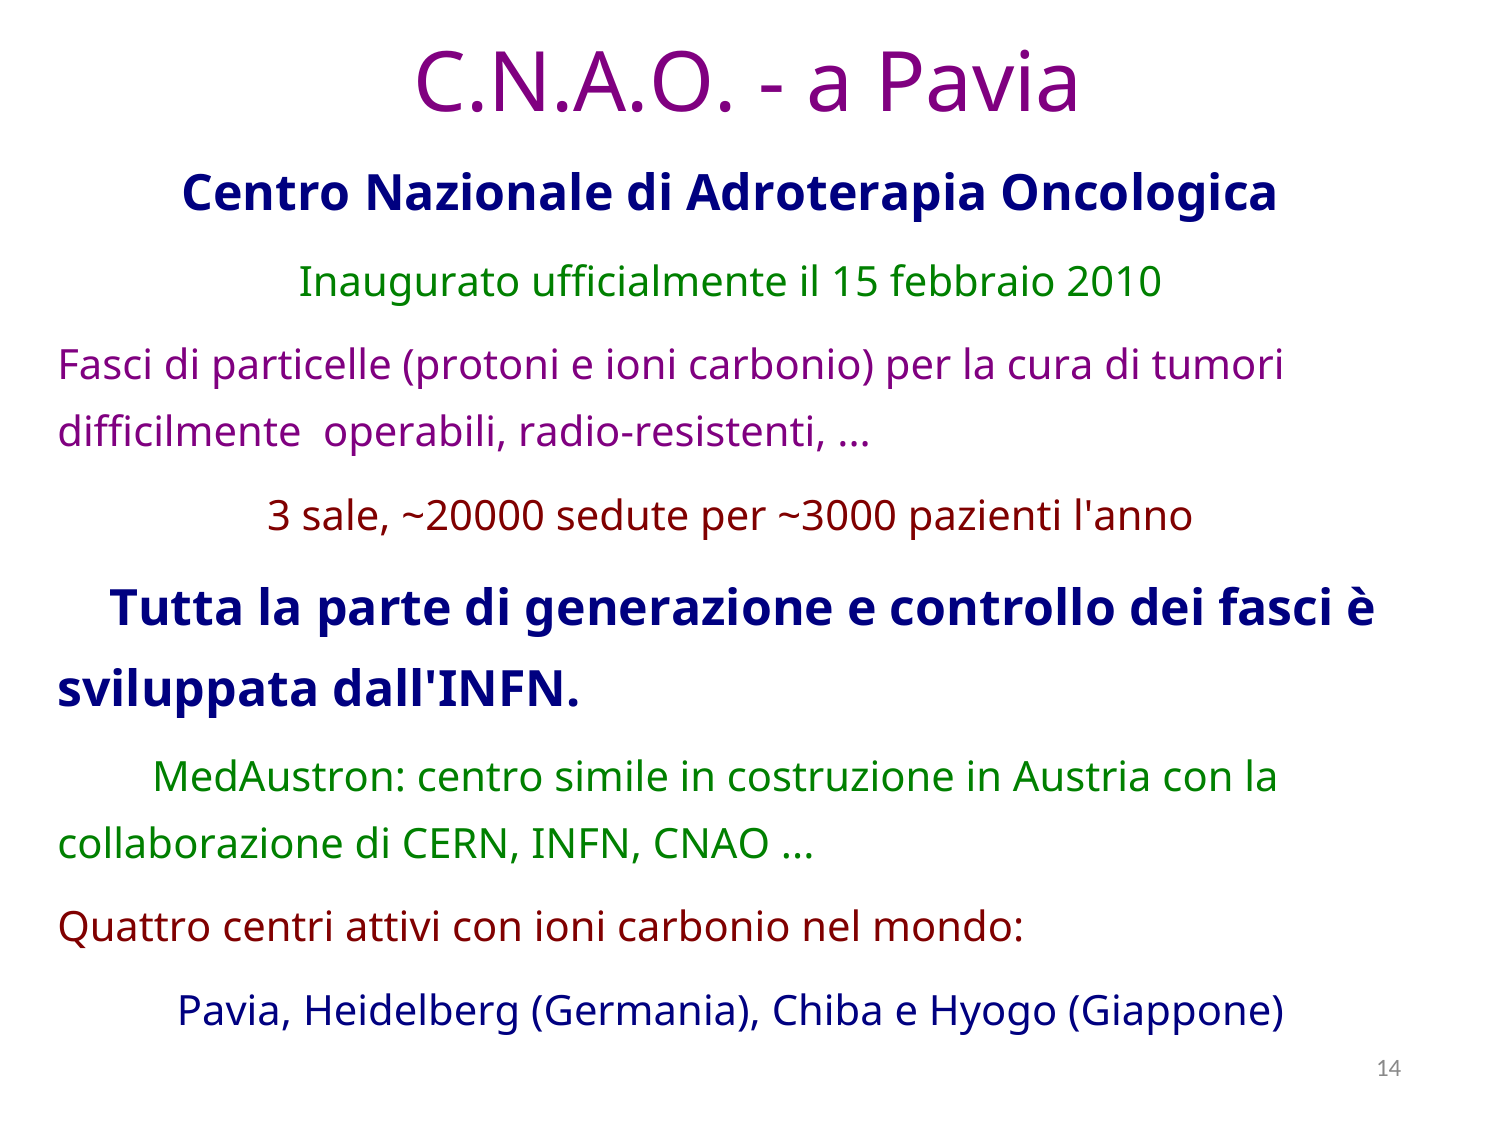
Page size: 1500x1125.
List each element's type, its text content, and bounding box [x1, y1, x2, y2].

text_box <numero> [1074, 1042, 1417, 1095]
text_box C.N.A.O. - a Pavia [74, 10, 1422, 113]
text_box Centro Nazionale di Adroterapia Oncologica Inaugurato ufficialmente il 15 febbraio 2010 Fasci di particelle (protoni e ioni carbonio) per la cura di tumori difficilmente operabili, radio-resistenti, ... 3 sale, ~20000 sedute per ~3000 pazienti l'anno Tutta la parte di generazione e controllo dei fasci è sviluppata dall'INFN. MedAustron: centro simile in costruzione in Austria con la collaborazione di CERN, INFN, CNAO ... Quattro centri attivi con ioni carbonio nel mondo: Pavia, Heidelberg (Germania), Chiba e Hyogo (Giappone)‏ [57, 128, 1405, 1046]
